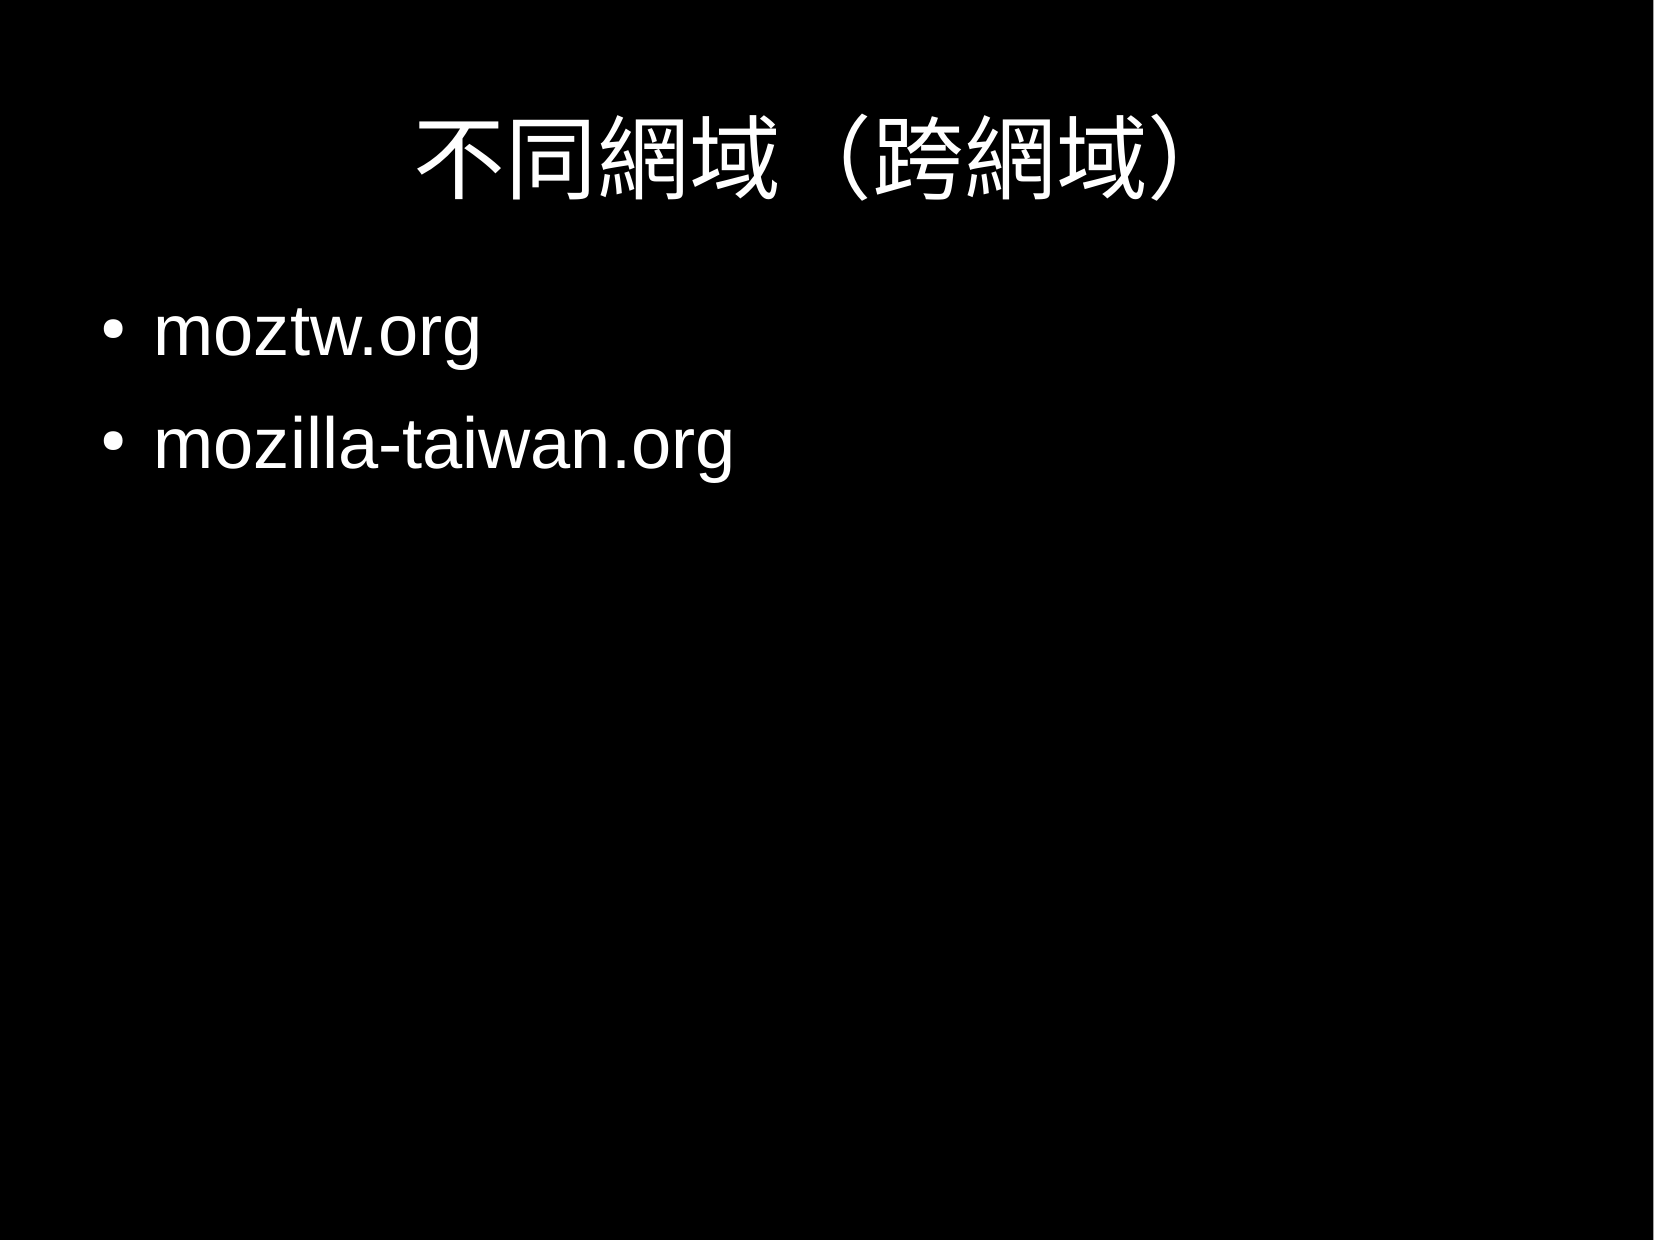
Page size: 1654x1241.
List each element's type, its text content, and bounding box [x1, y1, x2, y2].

list moztw.org mozilla-taiwan.org [82, 290, 1571, 1010]
title 不同網域（跨網域） [82, 49, 1571, 257]
